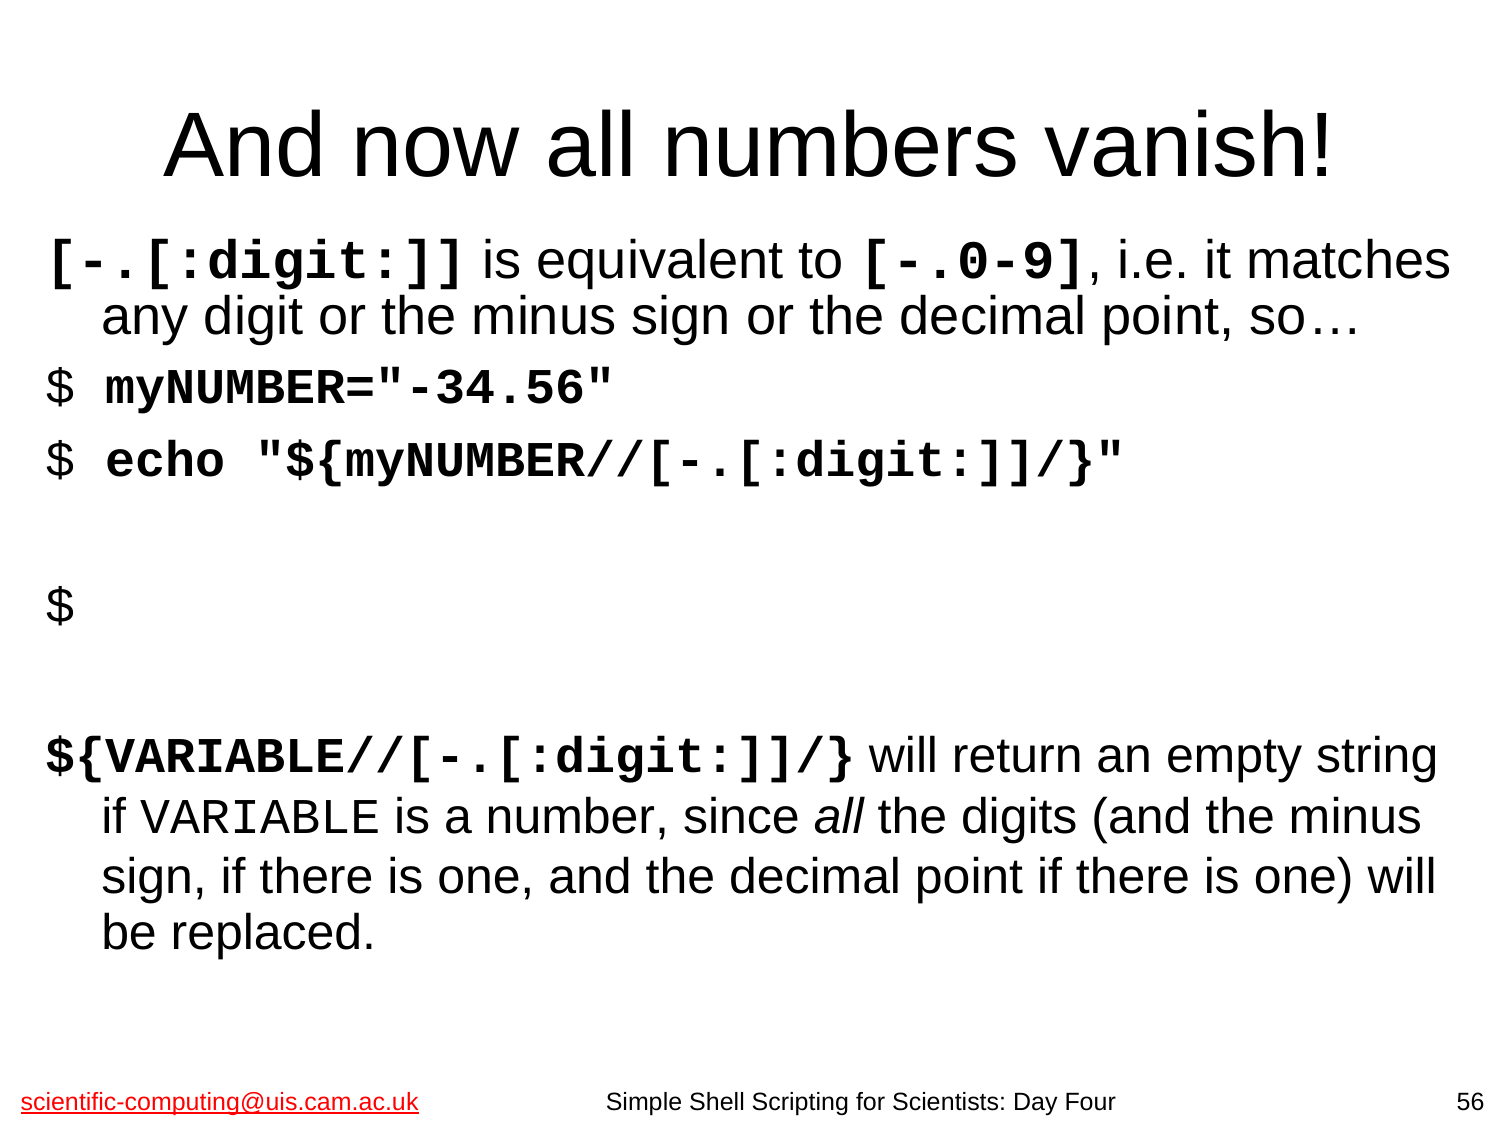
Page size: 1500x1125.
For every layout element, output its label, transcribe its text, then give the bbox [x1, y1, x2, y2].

title And now all numbers vanish! [112, 82, 1388, 208]
list [-.[:digit:]] is equivalent to [-.0-9], i.e. it matches any digit or the minus sign or the decimal point, so… $ myNUMBER="-34.56" $ echo "${myNUMBER//[-.[:digit:]]/}" $ ${VARIABLE//[-.[:digit:]]/} will return an empty string if VARIABLE is a number, since all the digits (and the minus sign, if there is one, and the decimal point if there is one) will be replaced. [30, 224, 1470, 1012]
